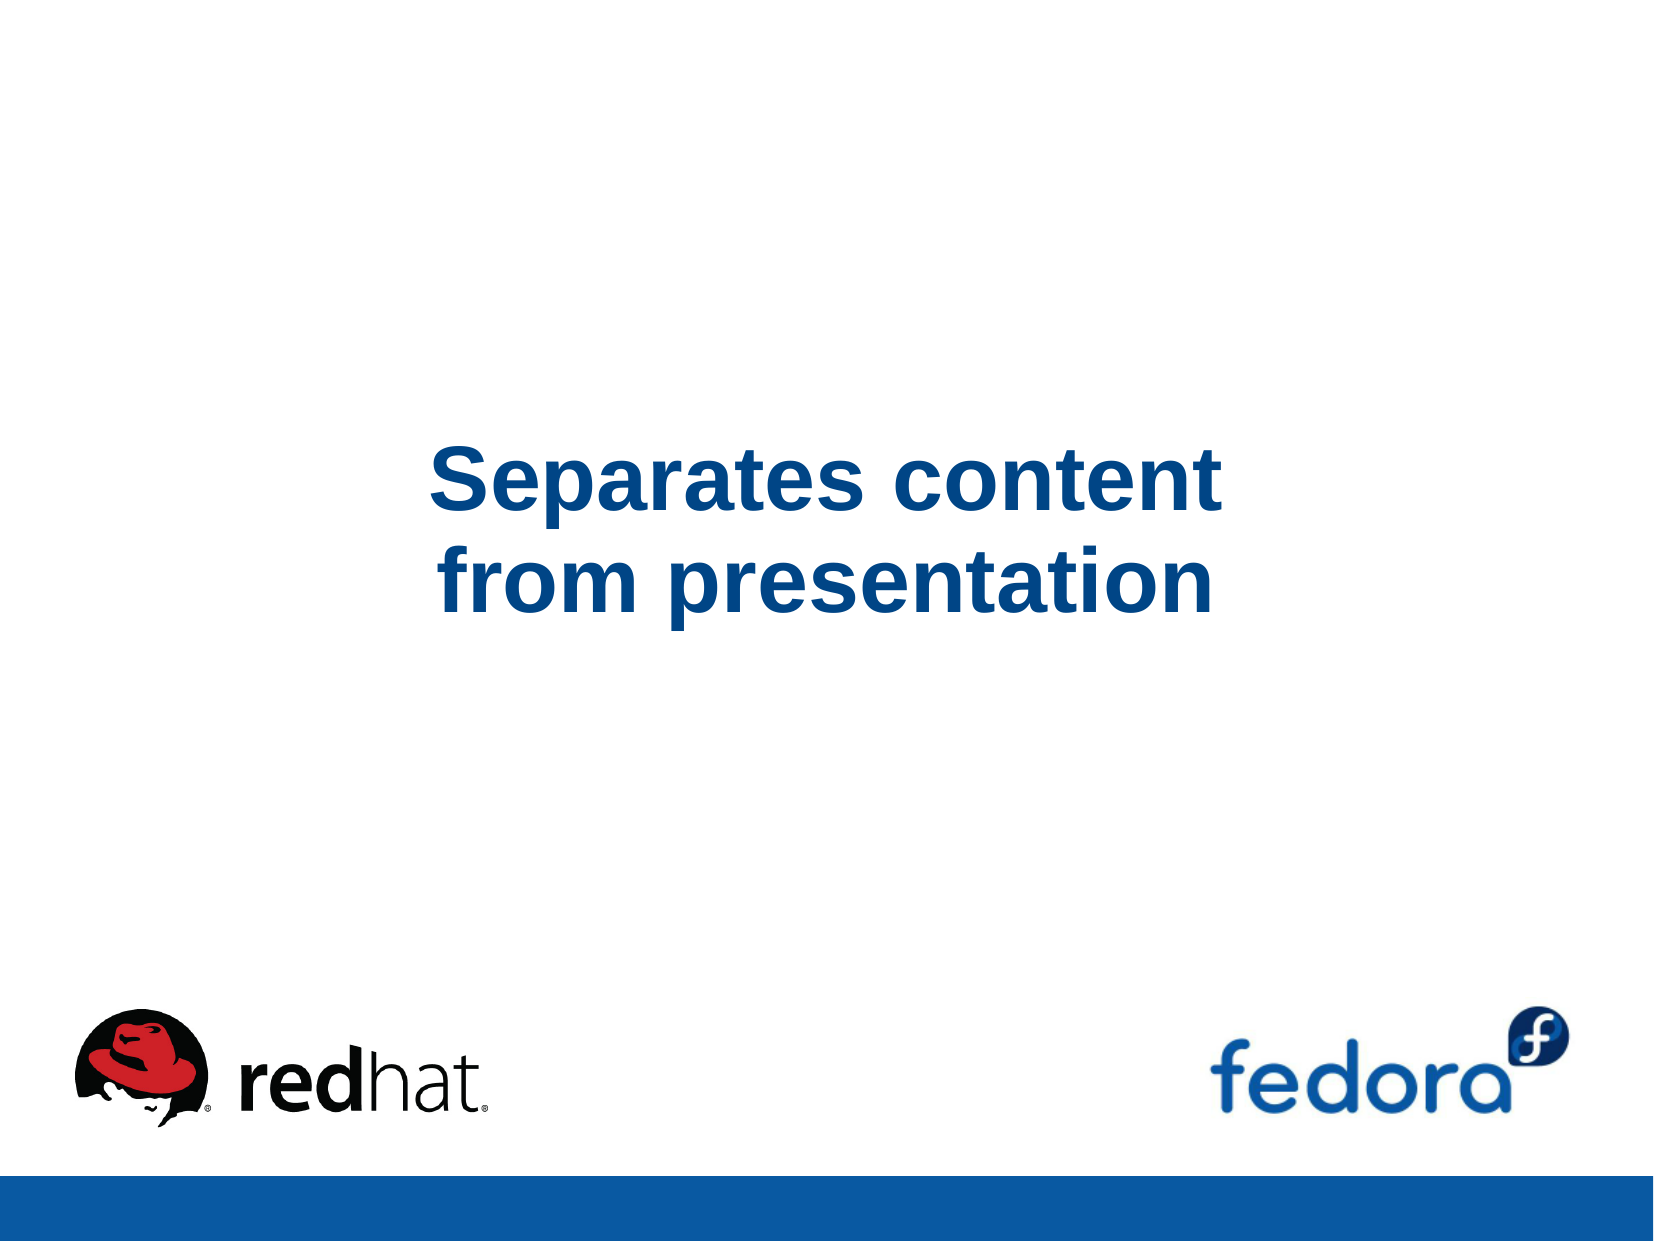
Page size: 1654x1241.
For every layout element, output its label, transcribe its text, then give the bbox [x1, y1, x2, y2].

picture [1200, 997, 1576, 1125]
picture [75, 1009, 488, 1142]
picture [0, 1176, 1654, 1241]
subtitle Separates content from presentation [82, 56, 1571, 1102]
